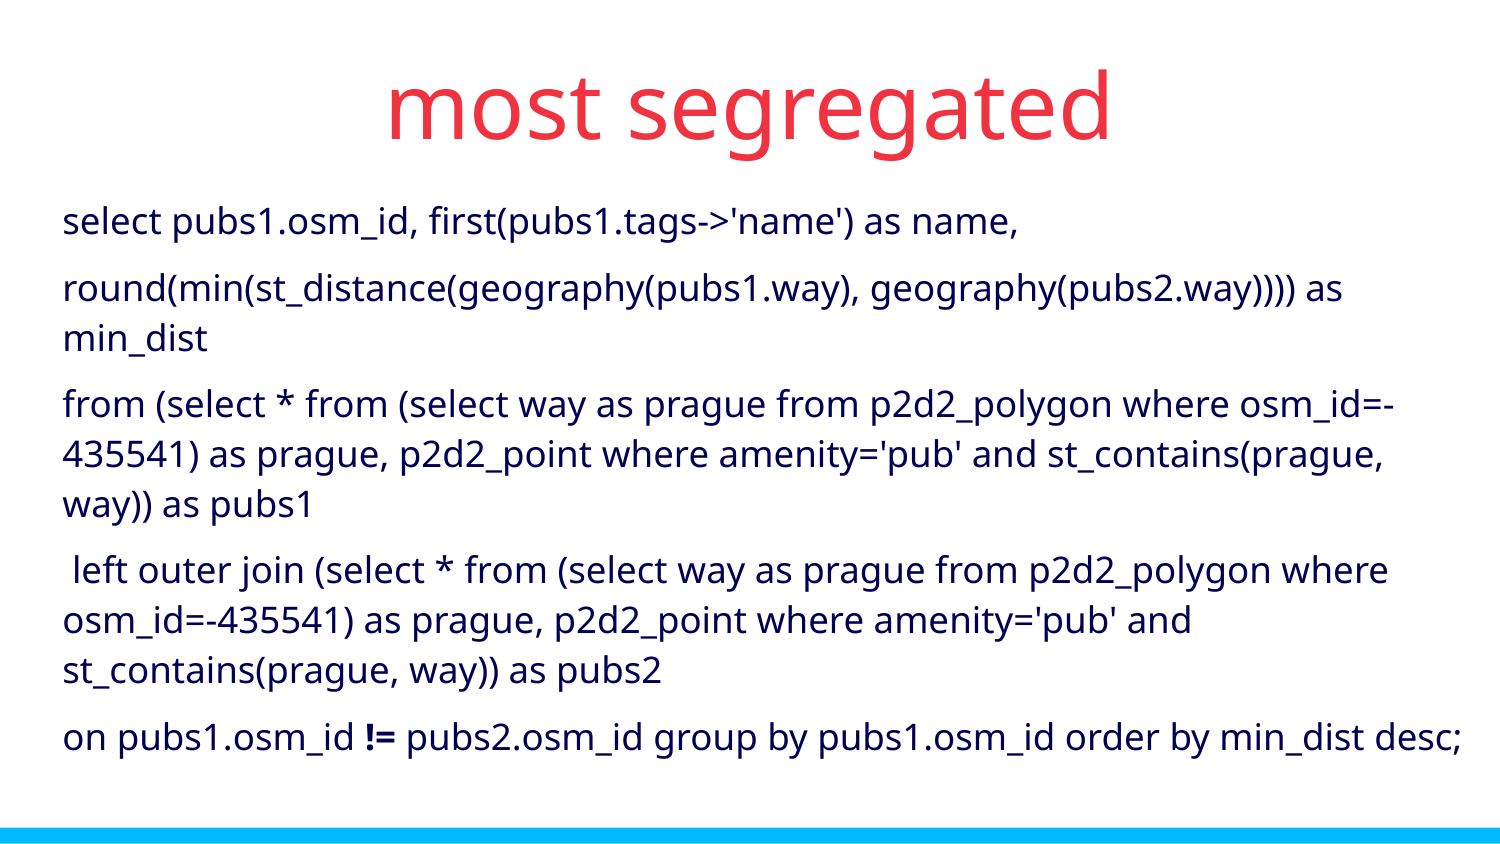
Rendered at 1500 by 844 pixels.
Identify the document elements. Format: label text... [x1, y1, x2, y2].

list select pubs1.osm_id, first(pubs1.tags->'name') as name, round(min(st_distance(geography(pubs1.way), geography(pubs2.way)))) as min_dist from (select * from (select way as prague from p2d2_polygon where osm_id=-435541) as prague, p2d2_point where amenity='pub' and st_contains(prague, way)) as pubs1 left outer join (select * from (select way as prague from p2d2_polygon where osm_id=-435541) as prague, p2d2_point where amenity='pub' and st_contains(prague, way)) as pubs2 on pubs1.osm_id != pubs2.osm_id group by pubs1.osm_id order by min_dist desc; [23, 195, 1477, 804]
title most segregated [75, 33, 1425, 175]
